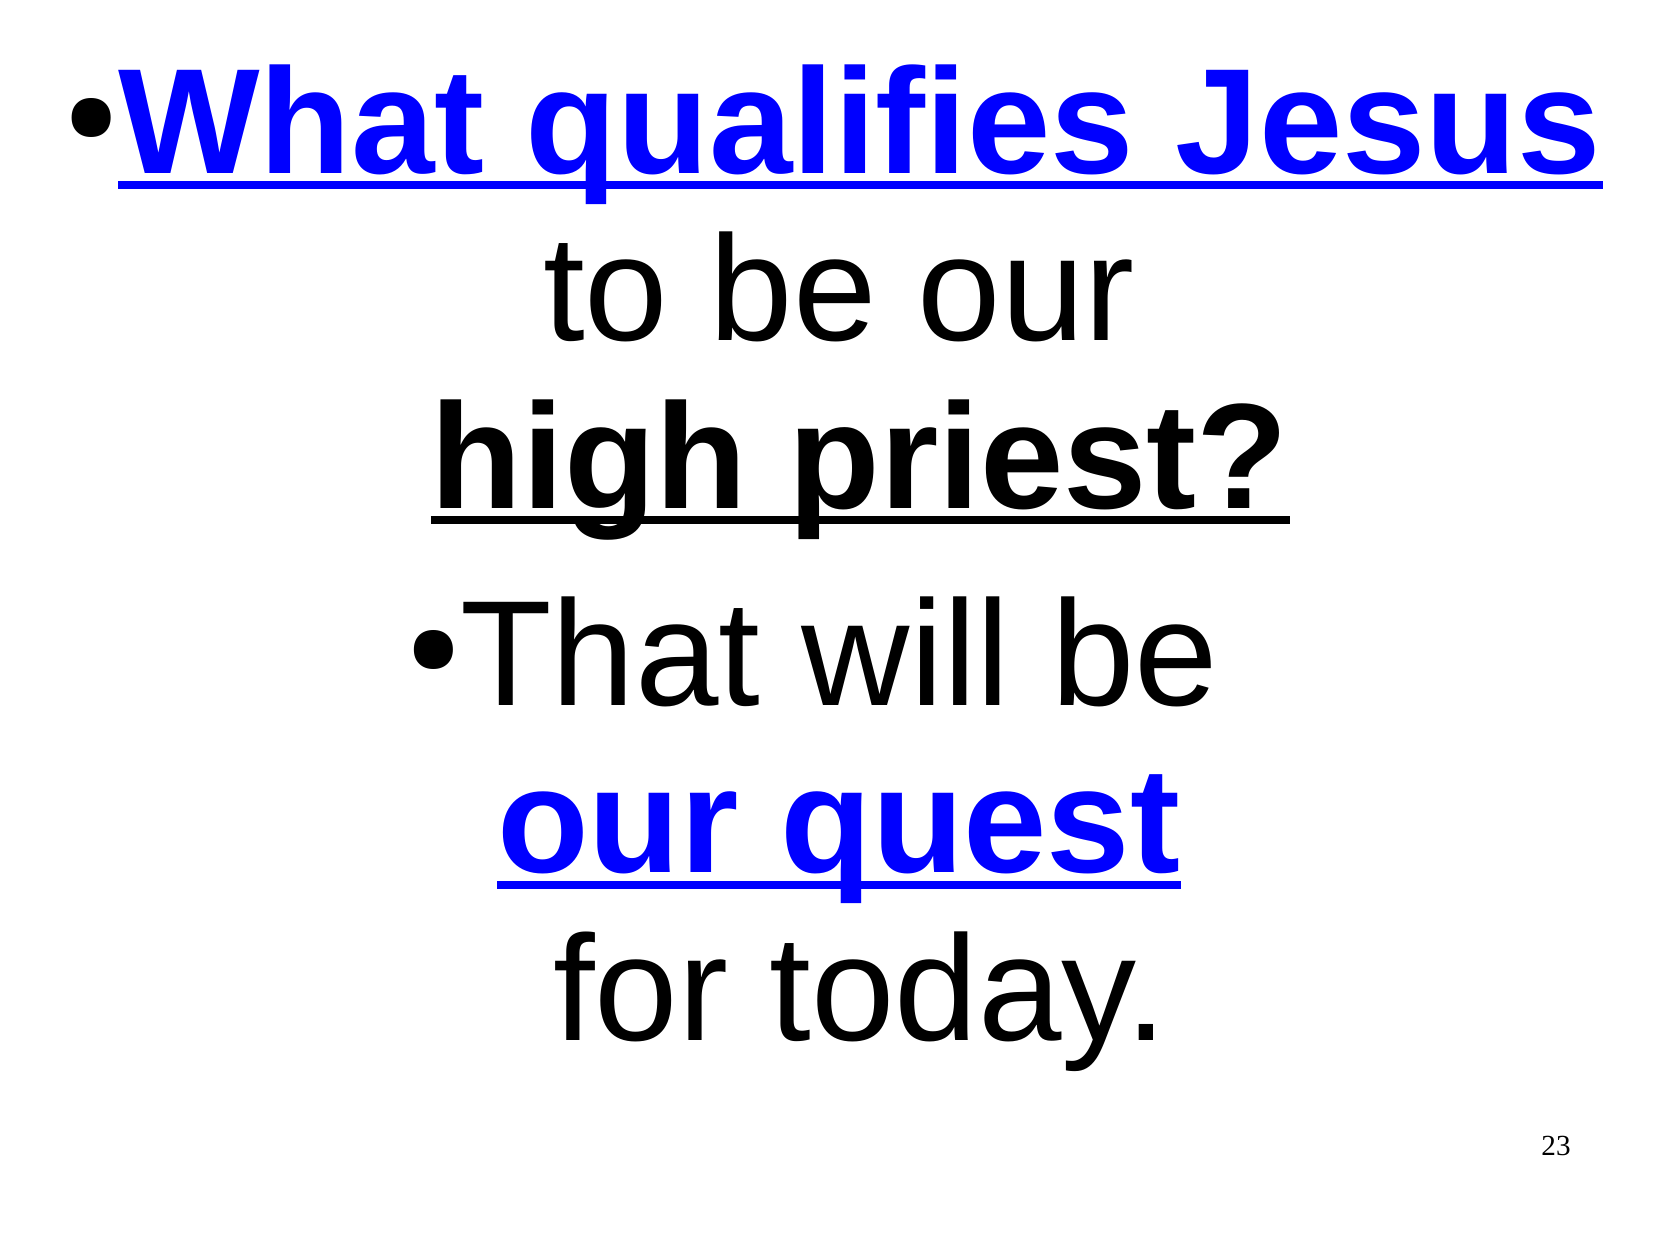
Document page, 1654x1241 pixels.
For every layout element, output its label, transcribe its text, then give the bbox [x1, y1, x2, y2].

list What qualifies Jesus to be our high priest? That will be our quest for today. [37, 37, 1613, 1238]
